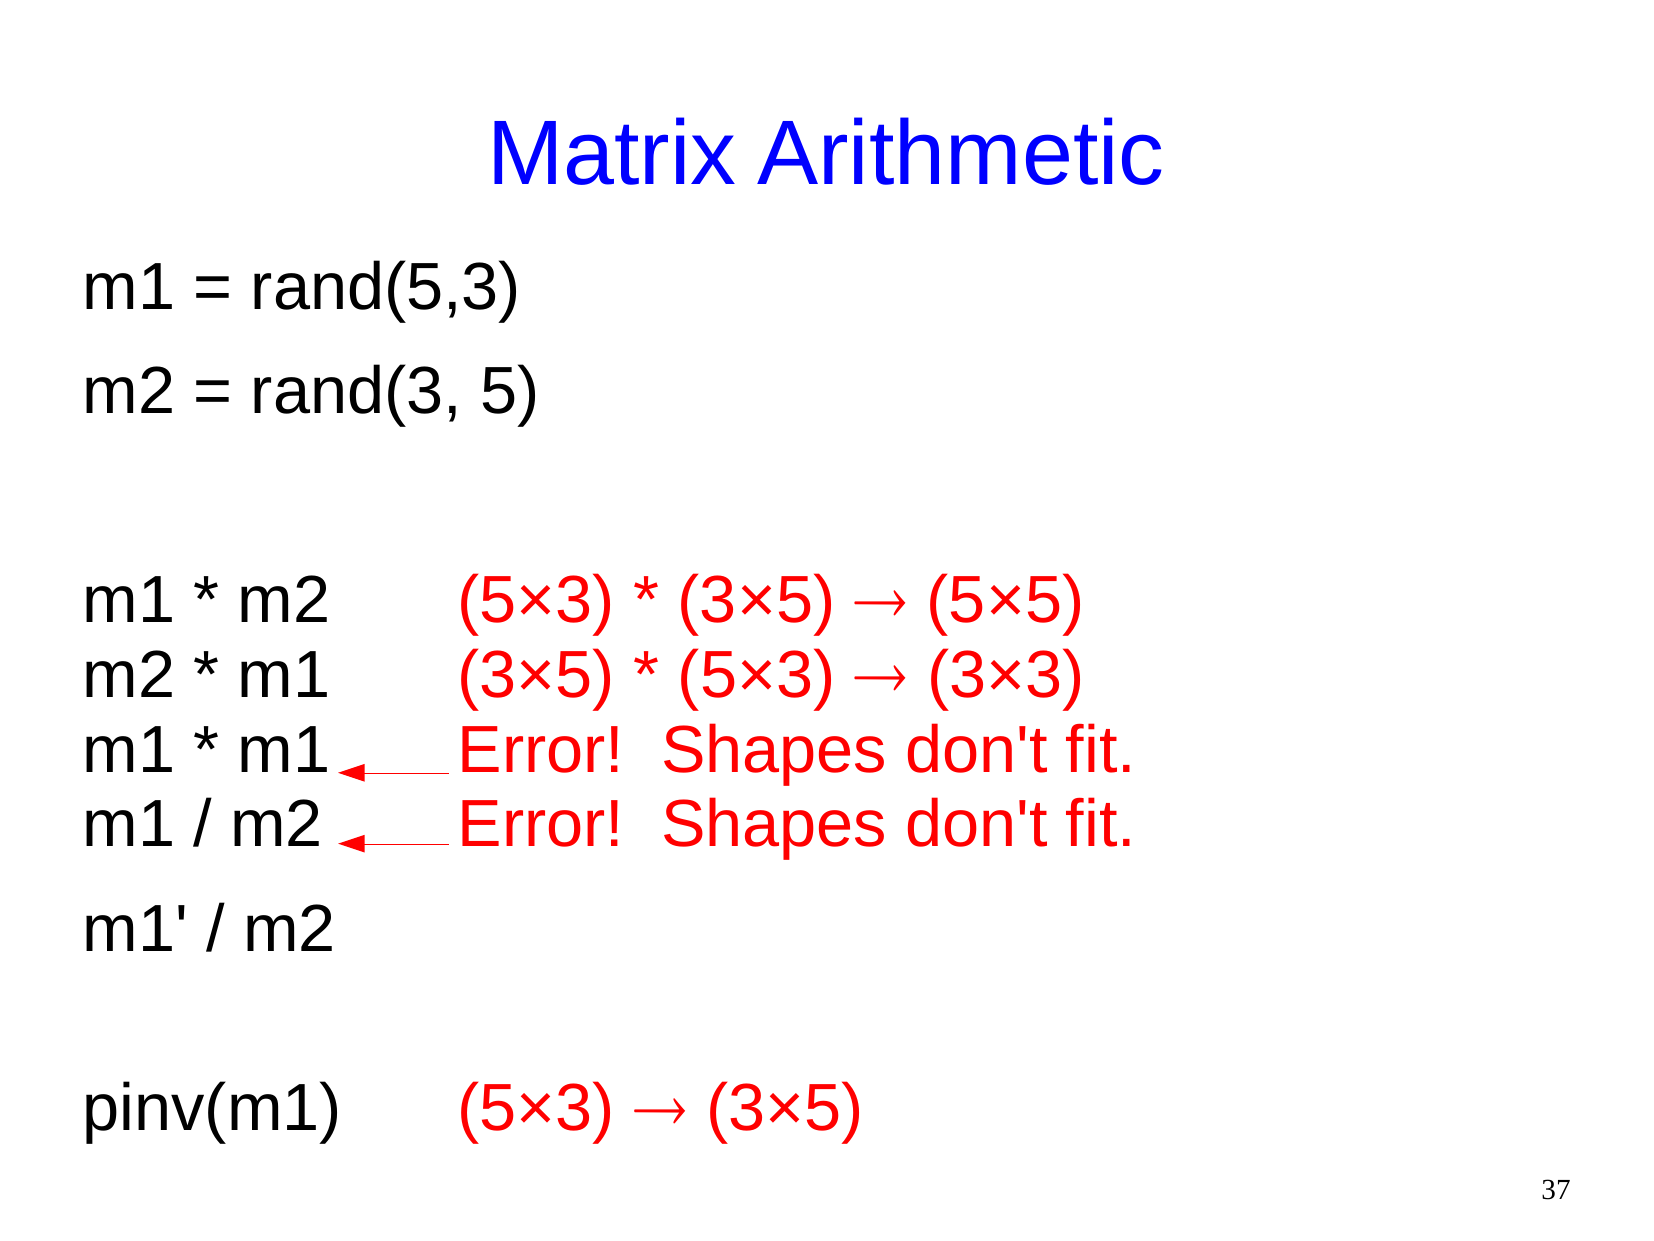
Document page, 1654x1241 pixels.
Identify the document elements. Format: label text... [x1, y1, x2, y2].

title Matrix Arithmetic [82, 49, 1571, 248]
list m1 = rand(5,3) m2 = rand(3, 5) m1 * m2 (5×3) * (3×5)  (5×5) m2 * m1 (3×5) * (5×3)  (3×3) m1 * m1 Error! Shapes don't fit. m1 / m2 Error! Shapes don't fit. m1' / m2 pinv(m1) (5×3)  (3×5) [82, 248, 1571, 1182]
